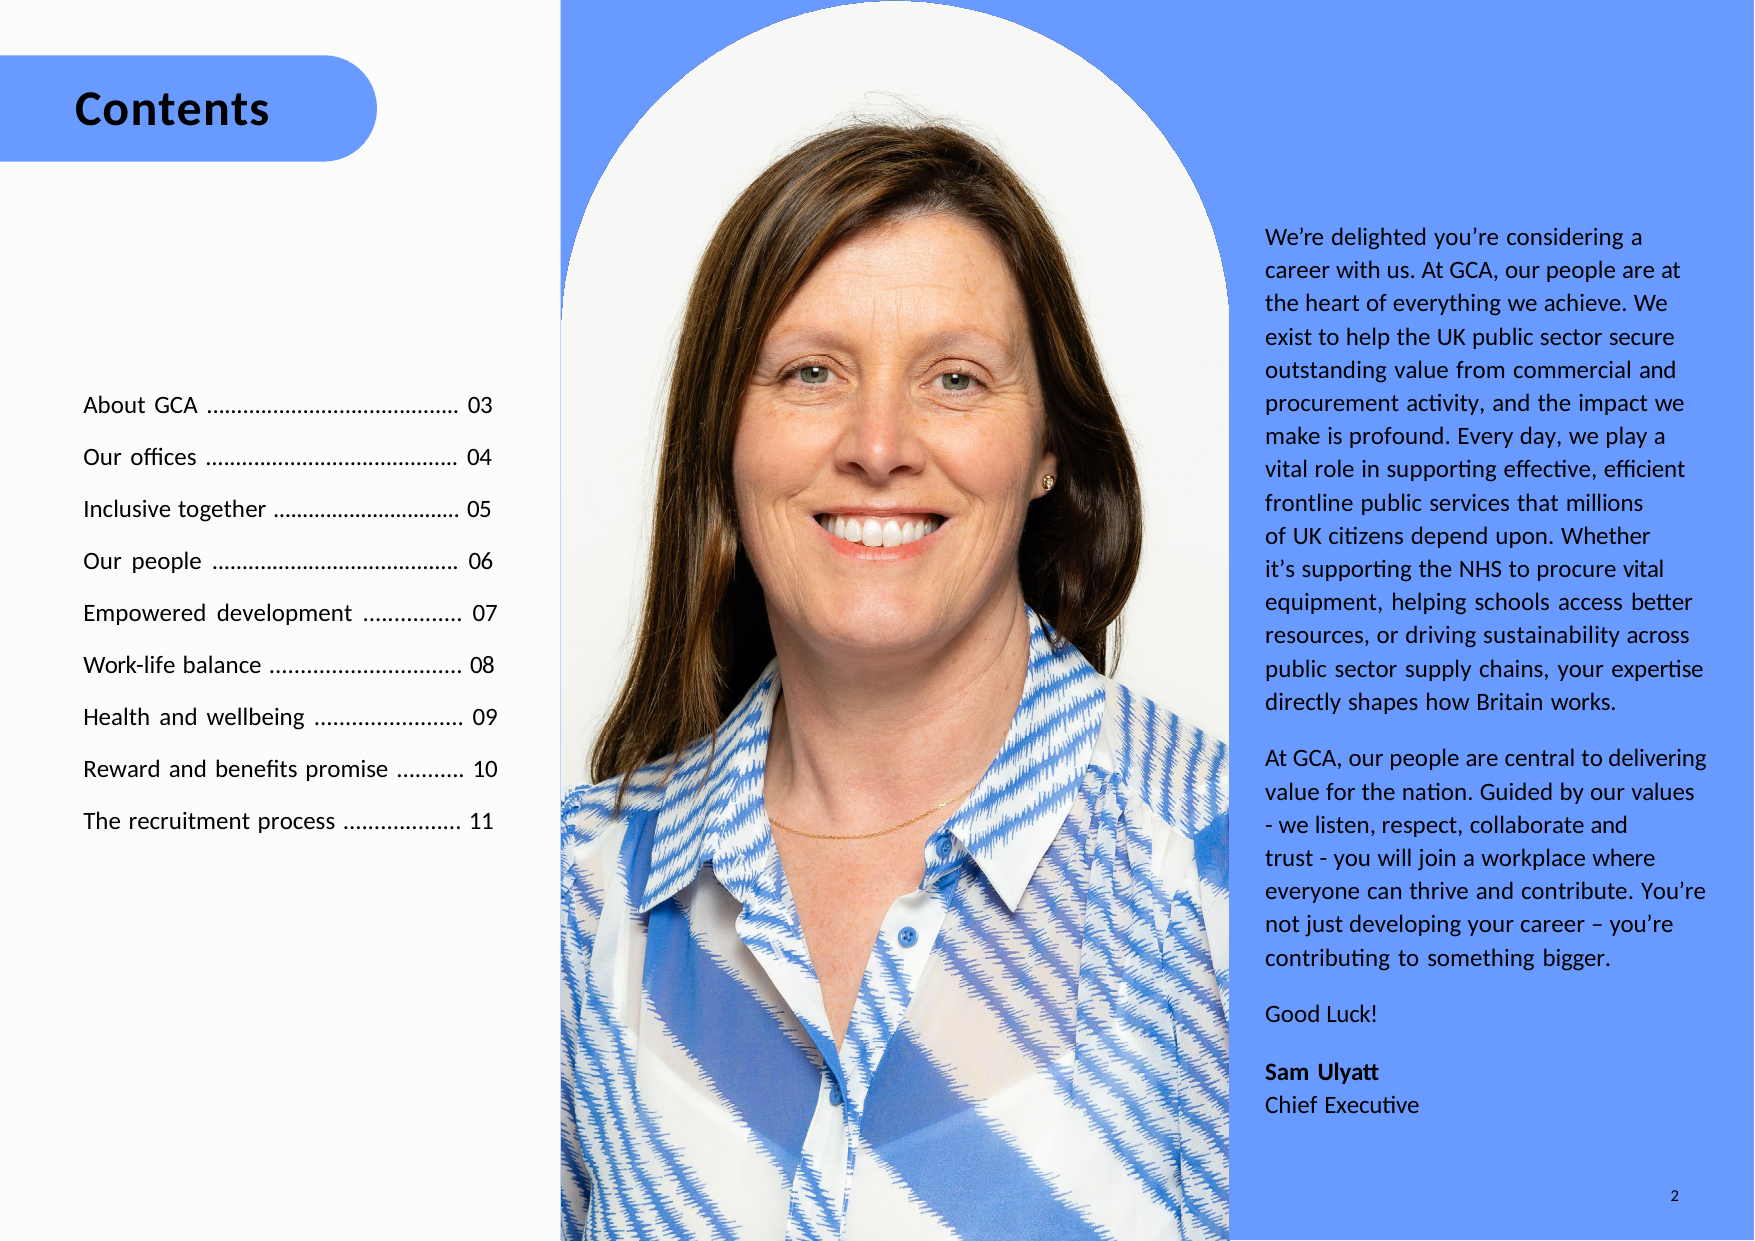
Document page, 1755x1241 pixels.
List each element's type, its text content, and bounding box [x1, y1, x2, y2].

text_box [1229, 0, 1754, 1241]
picture [560, 0, 1229, 1241]
text_box We’re delighted you’re considering a career with us. At GCA, our people are at the heart of everything we achieve. We exist to help the UK public sector secure outstanding value from commercial and procurement activity, and the impact we make is profound. Every day, we play a vital role in supporting effective, efficient frontline public services that millions of UK citizens depend upon. Whether it’s supporting the NHS to procure vital equipment, helping schools access better resources, or driving sustainability across public sector supply chains, your expertise directly shapes how Britain works. At GCA, our people are central to delivering value for the nation. Guided by our values - we listen, respect, collaborate and trust - you will join a workplace where everyone can thrive and contribute. You’re not just developing your career – you’re contributing to something bigger. Good Luck! Sam Ulyatt Chief Executive [1263, 215, 1714, 1124]
title Contents [72, 73, 721, 138]
text_box [0, 0, 560, 1240]
text_box About GCA .......................................... 03 Our offices .......................................... 04 Inclusive together ................................ 05 Our people ......................................... 06 Empowered development ................ 07 Work-life balance ............................... 08 Health and wellbeing ........................ 09 Reward and benefits promise ........... 10 The recruitment process ................... 11 [81, 386, 498, 837]
